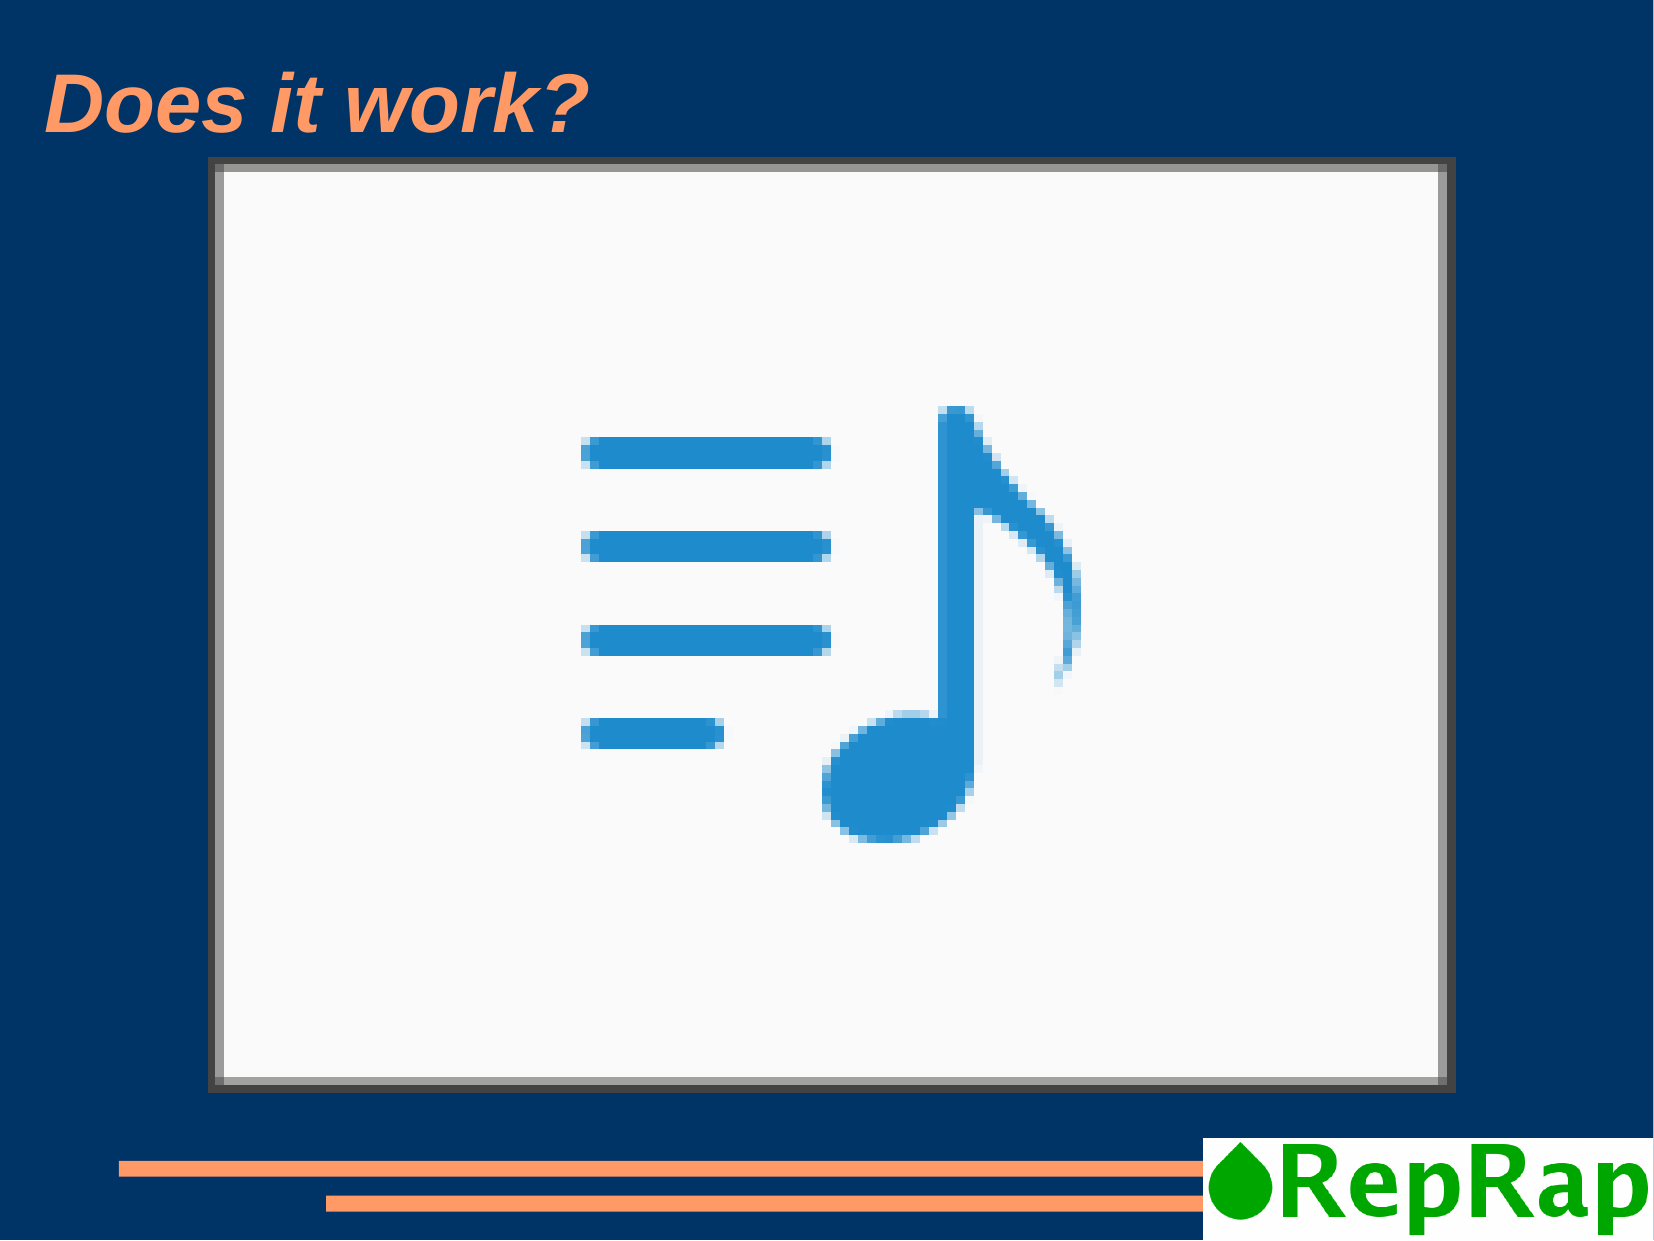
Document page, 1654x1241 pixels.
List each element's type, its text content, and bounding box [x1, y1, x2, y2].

title Does it work? [44, 0, 1574, 208]
text_box [206, 156, 1457, 1094]
picture [1203, 1138, 1654, 1241]
